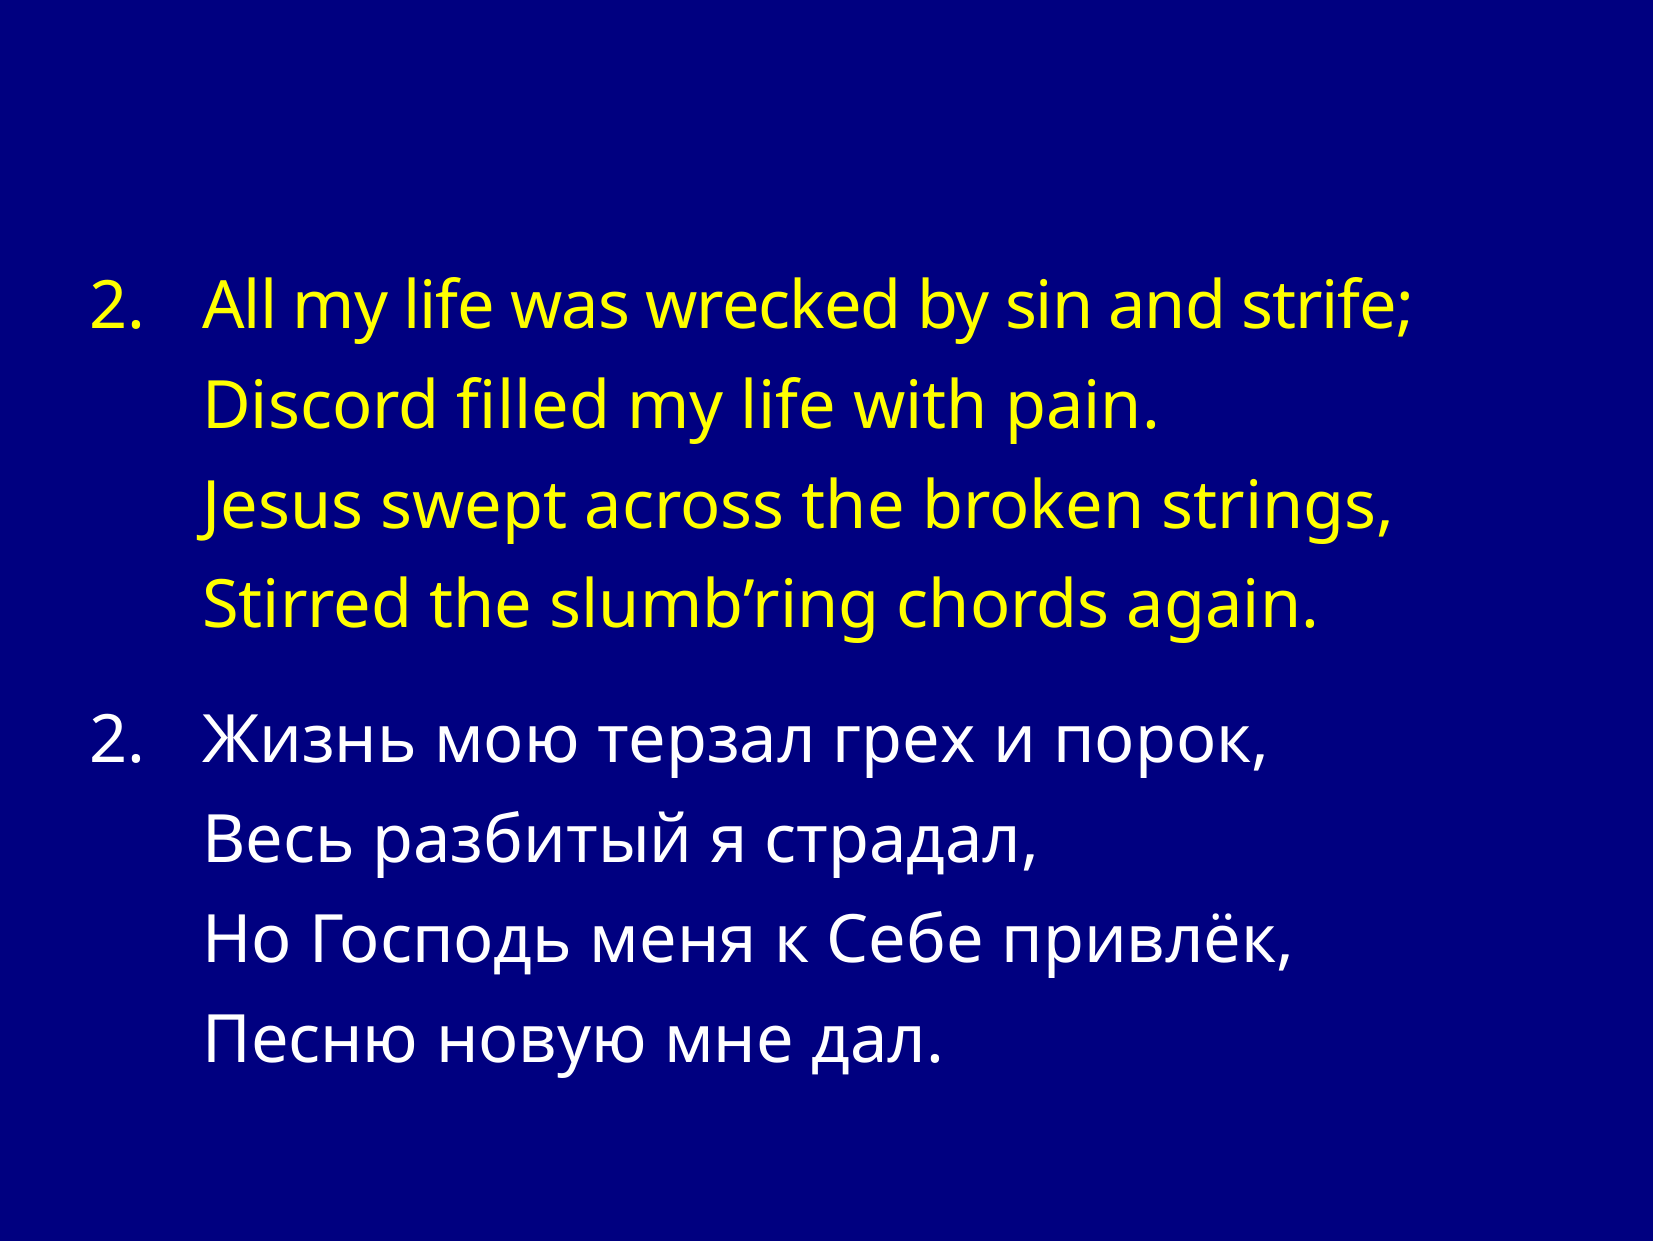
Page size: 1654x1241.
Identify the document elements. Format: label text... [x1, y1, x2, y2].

text_box 2. Жизнь мою терзал грех и порок, Весь разбитый я страдал, Но Господь меня к Себе привлёк, Песню новую мне дал. [75, 675, 1576, 1163]
text_box 2. All my life was wrecked by sin and strife; Discord filled my life with pain. Jesus swept across the broken strings, Stirred the slumb’ring chords again. [75, 150, 1653, 638]
